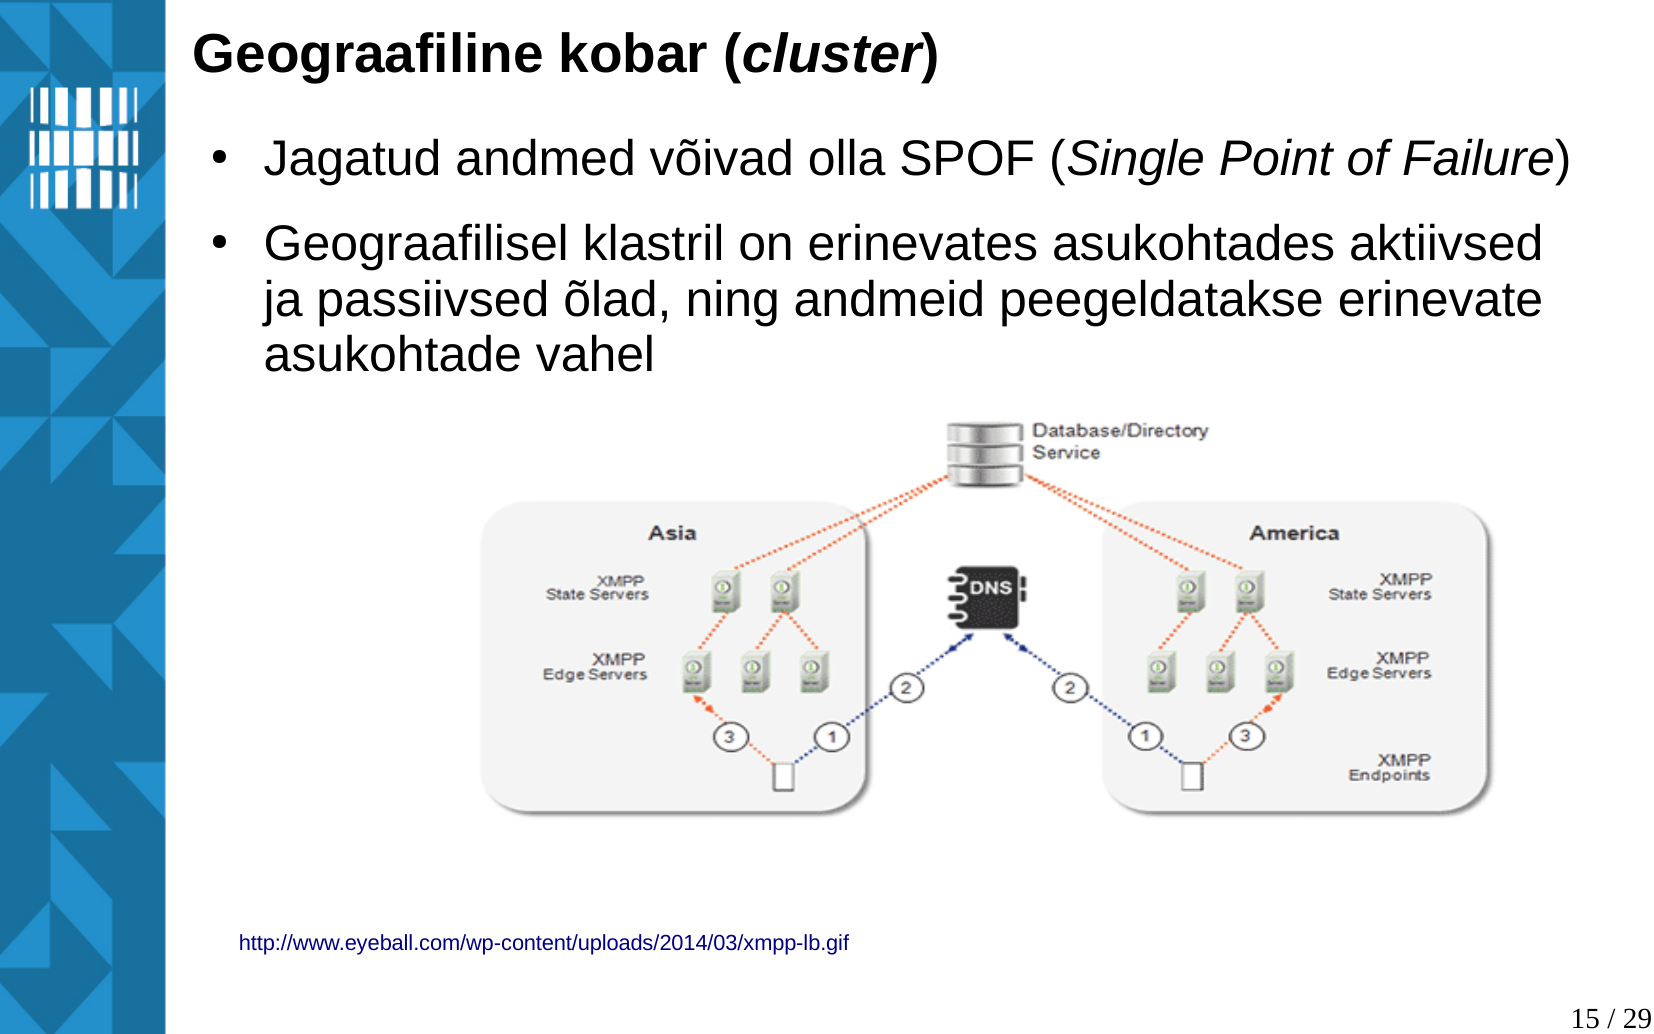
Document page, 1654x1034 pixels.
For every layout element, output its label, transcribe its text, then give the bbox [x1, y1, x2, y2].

list Jagatud andmed võivad olla SPOF (Single Point of Failure) Geograafilisel klastril on erinevates asukohtades aktiivsed ja passiivsed õlad, ning andmeid peegeldatakse erinevate asukohtade vahel [192, 129, 1595, 997]
picture [455, 411, 1501, 827]
title Geograafiline kobar (cluster) [192, 11, 1595, 95]
text_box http://www.eyeball.com/wp-content/uploads/2014/03/xmpp-lb.gif [224, 923, 904, 963]
